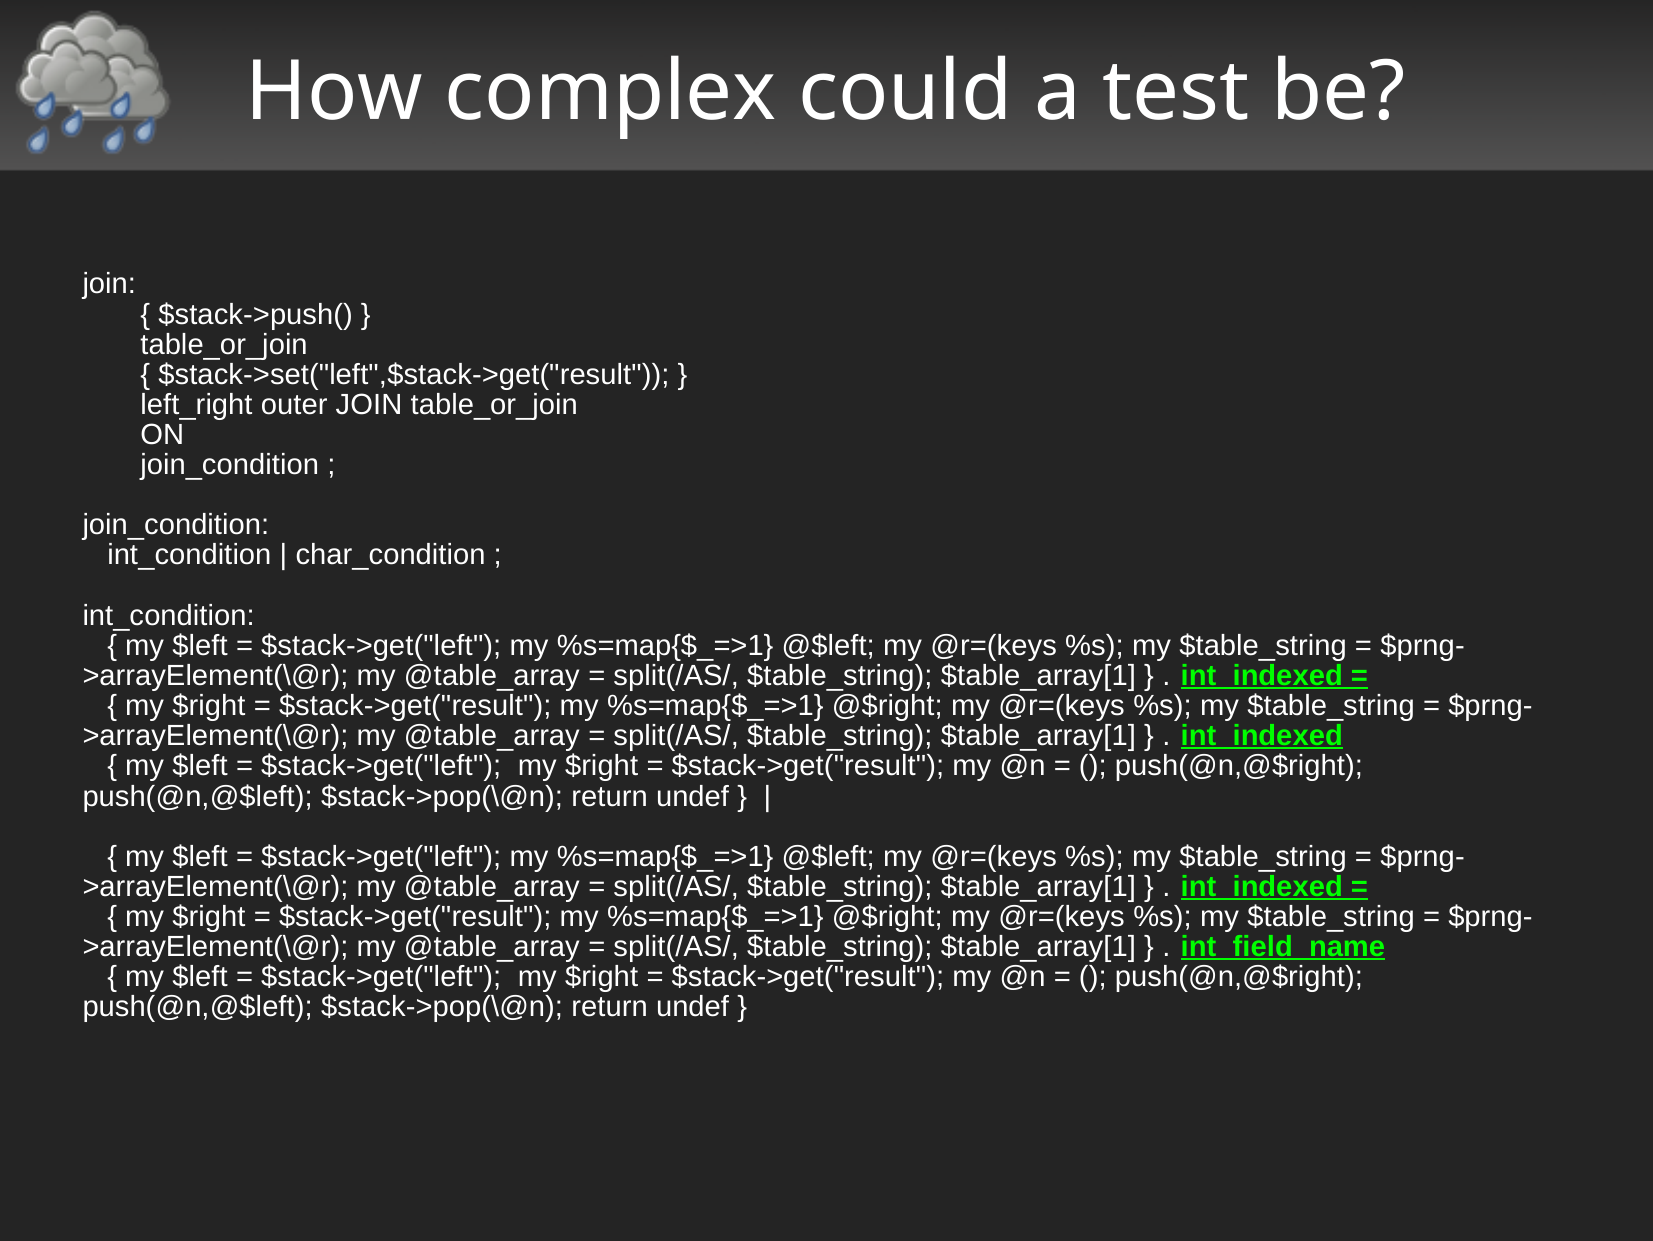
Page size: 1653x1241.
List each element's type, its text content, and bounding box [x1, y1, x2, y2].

title How complex could a test be? [82, 37, 1570, 138]
picture [0, 0, 1653, 1241]
subtitle join: { $stack->push() } table_or_join { $stack->set("left",$stack->get("result")); } left_right outer JOIN table_or_join ON join_condition ; join_condition: int_condition | char_condition ; int_condition: { my $left = $stack->get("left"); my %s=map{$_=>1} @$left; my @r=(keys %s); my $table_string = $prng->arrayElement(\@r); my @table_array = split(/AS/, $table_string); $table_array[1] } . int_indexed = { my $right = $stack->get("result"); my %s=map{$_=>1} @$right; my @r=(keys %s); my $table_string = $prng->arrayElement(\@r); my @table_array = split(/AS/, $table_string); $table_array[1] } . int_indexed { my $left = $stack->get("left"); my $right = $stack->get("result"); my @n = (); push(@n,@$right); push(@n,@$left); $stack->pop(\@n); return undef } | { my $left = $stack->get("left"); my %s=map{$_=>1} @$left; my @r=(keys %s); my $table_string = $prng->arrayElement(\@r); my @table_array = split(/AS/, $table_string); $table_array[1] } . int_indexed = { my $right = $stack->get("result"); my %s=map{$_=>1} @$right; my @r=(keys %s); my $table_string = $prng->arrayElement(\@r); my @table_array = split(/AS/, $table_string); $table_array[1] } . int_field_name { my $left = $stack->get("left"); my $right = $stack->get("result"); my @n = (); push(@n,@$right); push(@n,@$left); $stack->pop(\@n); return undef } [82, 244, 1570, 1049]
